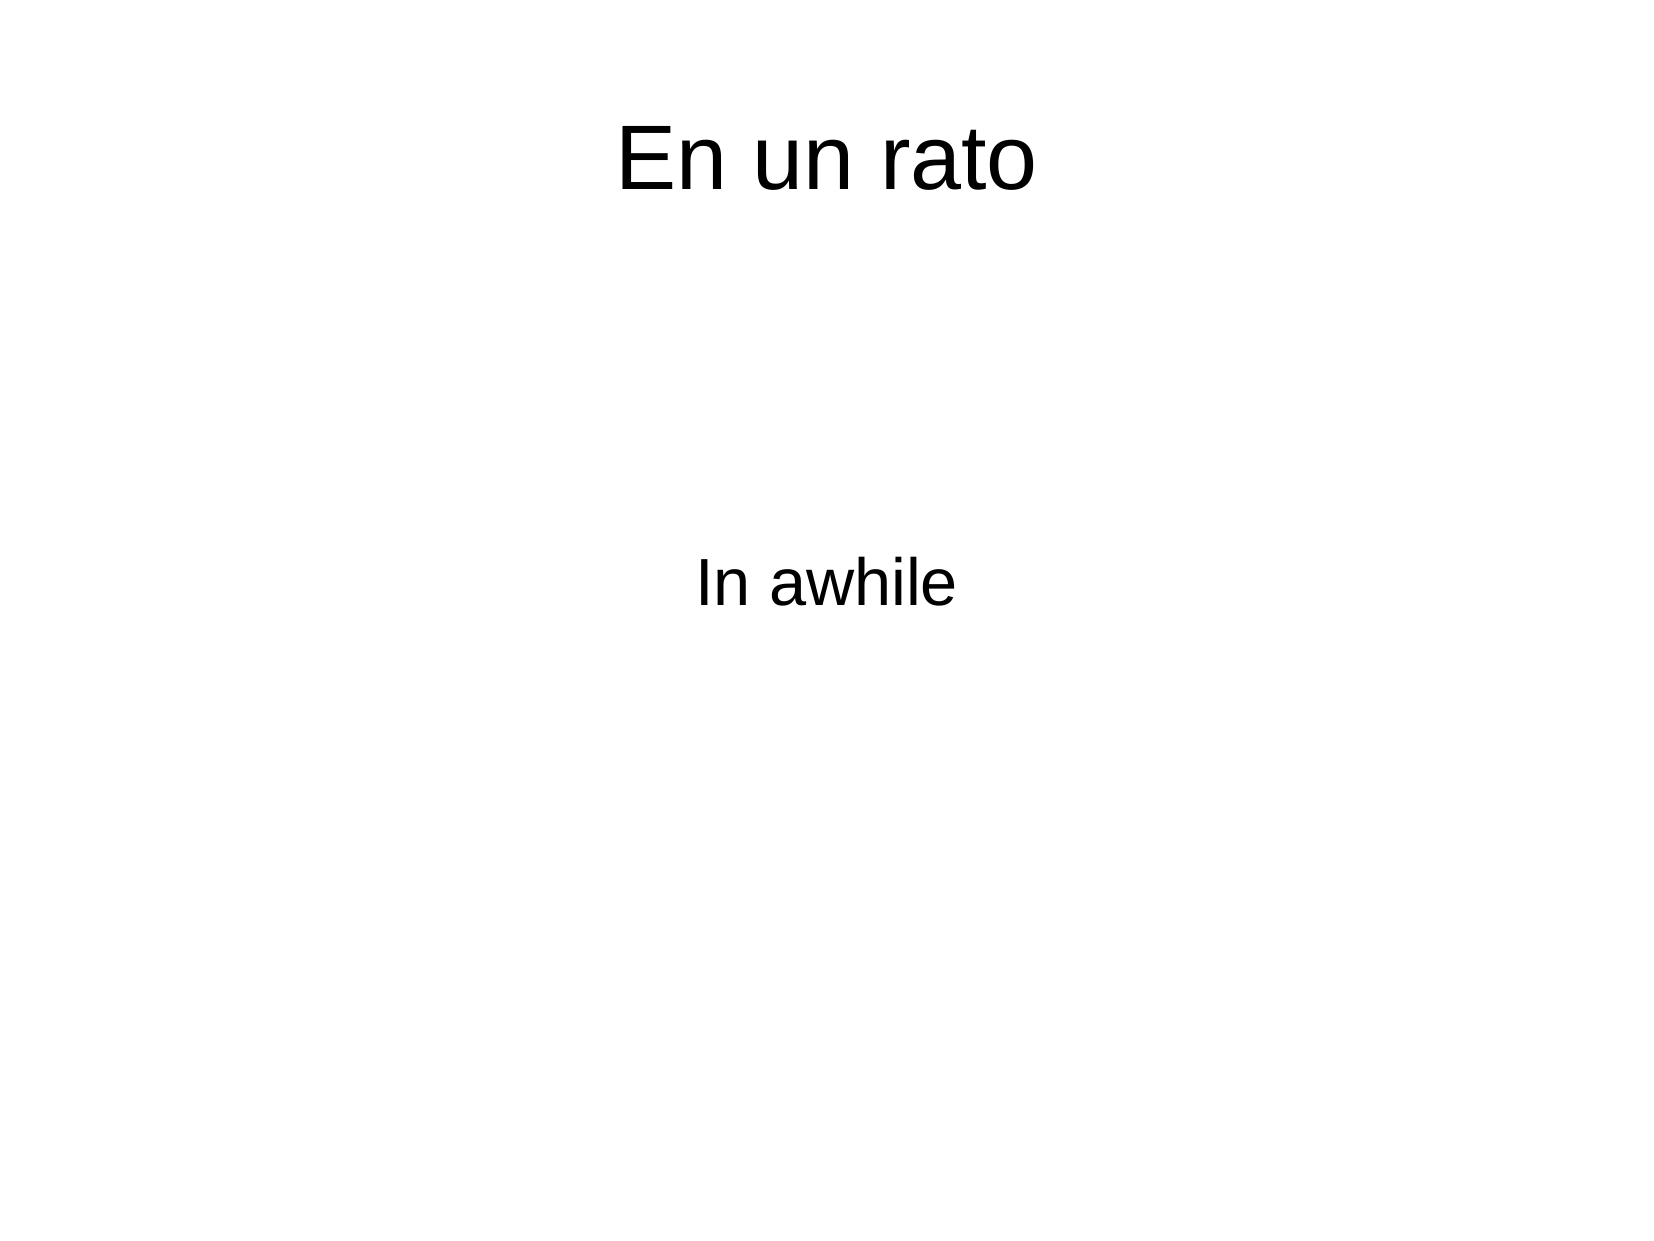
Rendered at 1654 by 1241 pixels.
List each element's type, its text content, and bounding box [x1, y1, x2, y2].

subtitle In awhile [82, 56, 1571, 1102]
